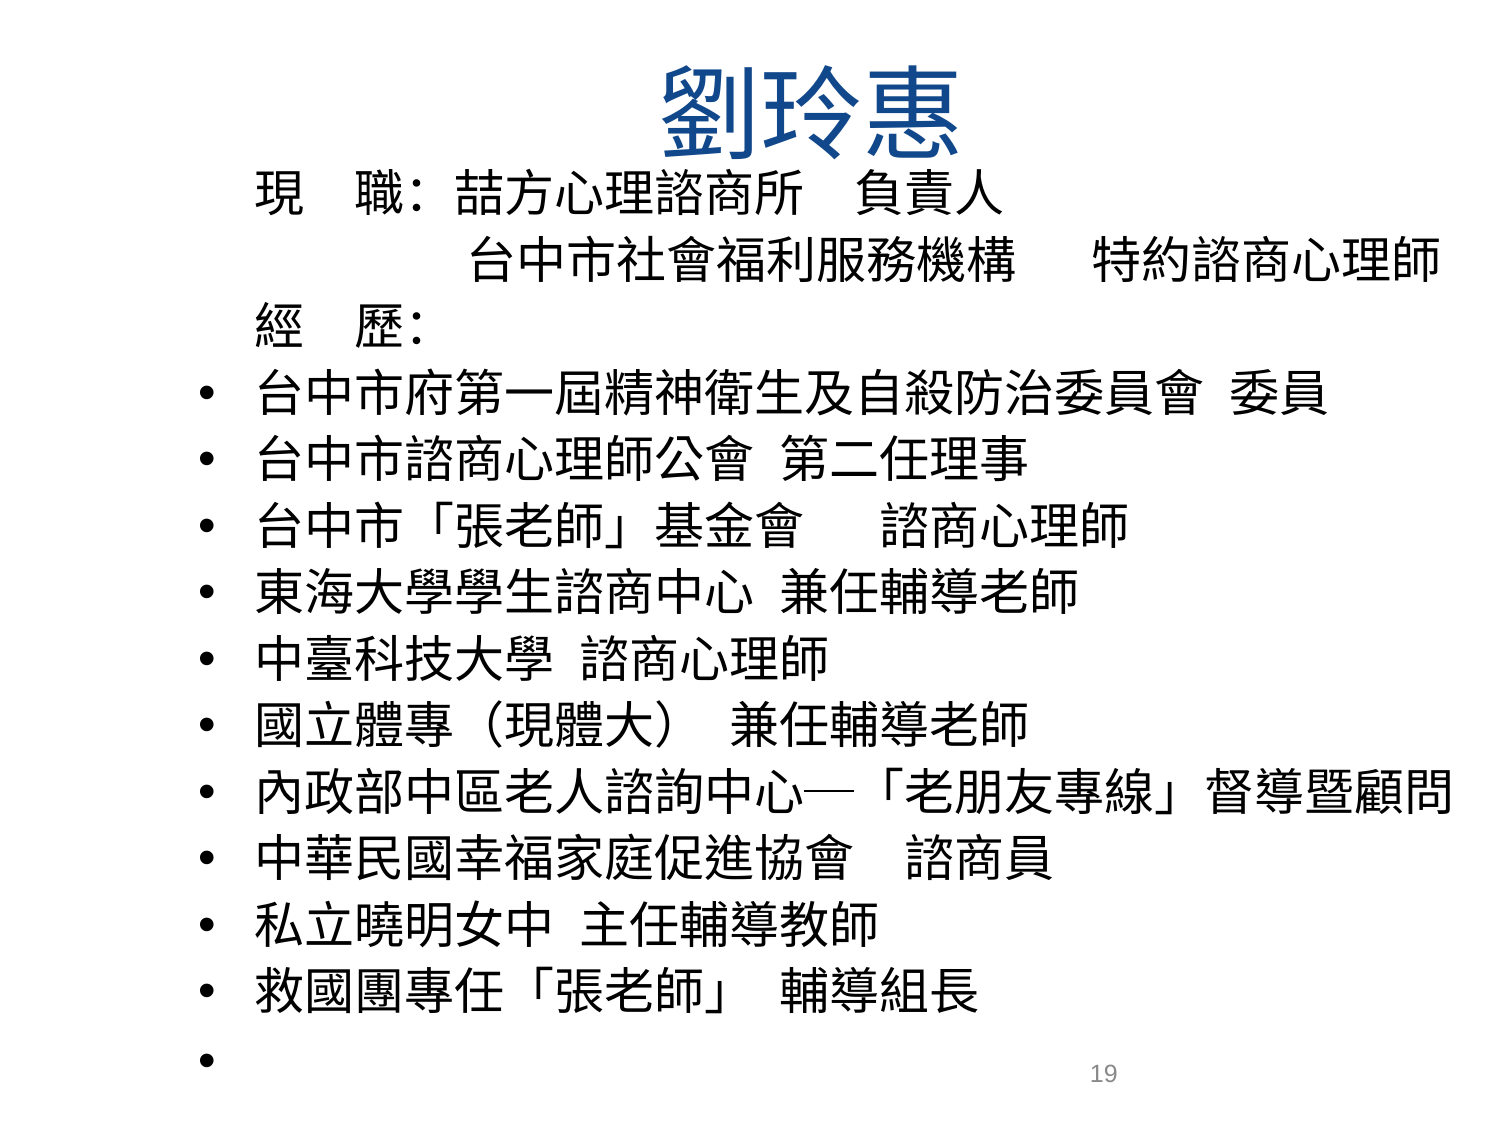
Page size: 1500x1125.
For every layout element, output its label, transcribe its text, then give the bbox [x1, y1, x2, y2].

title 劉玲惠 [147, 37, 1475, 185]
text_box [1074, 1042, 1426, 1103]
list 現 職：喆方心理諮商所 負責人 台中市社會福利服務機構 特約諮商心理師 經 歷： 台中市府第一屆精神衛生及自殺防治委員會 委員 台中市諮商心理師公會 第二任理事 台中市「張老師」基金會 諮商心理師 東海大學學生諮商中心 兼任輔導老師 中臺科技大學 諮商心理師 國立體專（現體大） 兼任輔導老師 內政部中區老人諮詢中心─「老朋友專線」督導暨顧問 中華民國幸福家庭促進協會 諮商員 私立曉明女中 主任輔導教師 救國團專任「張老師」 輔導組長 [183, 160, 1476, 1059]
